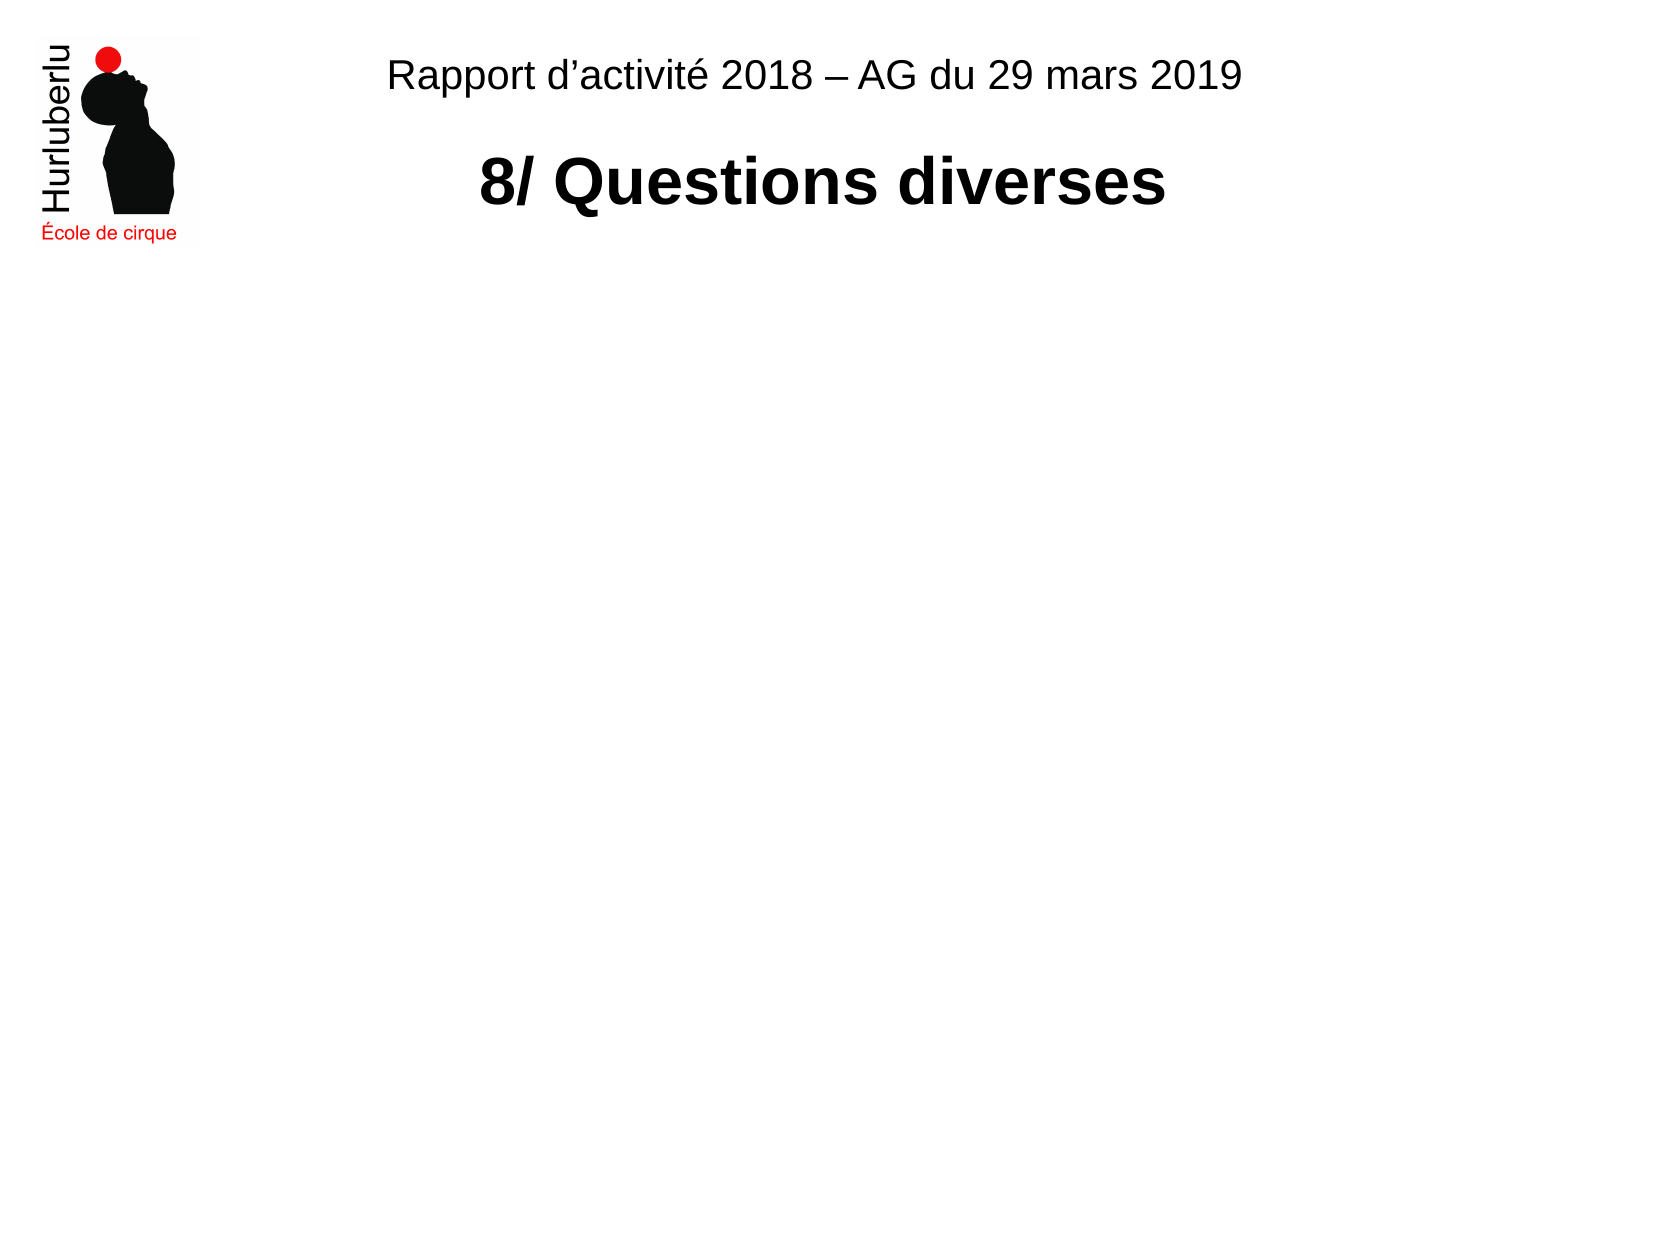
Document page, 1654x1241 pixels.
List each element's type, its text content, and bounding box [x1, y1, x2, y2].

title Rapport d’activité 2018 – AG du 29 mars 2019 8/ Questions diverses [70, 23, 1559, 248]
picture [35, 35, 201, 249]
